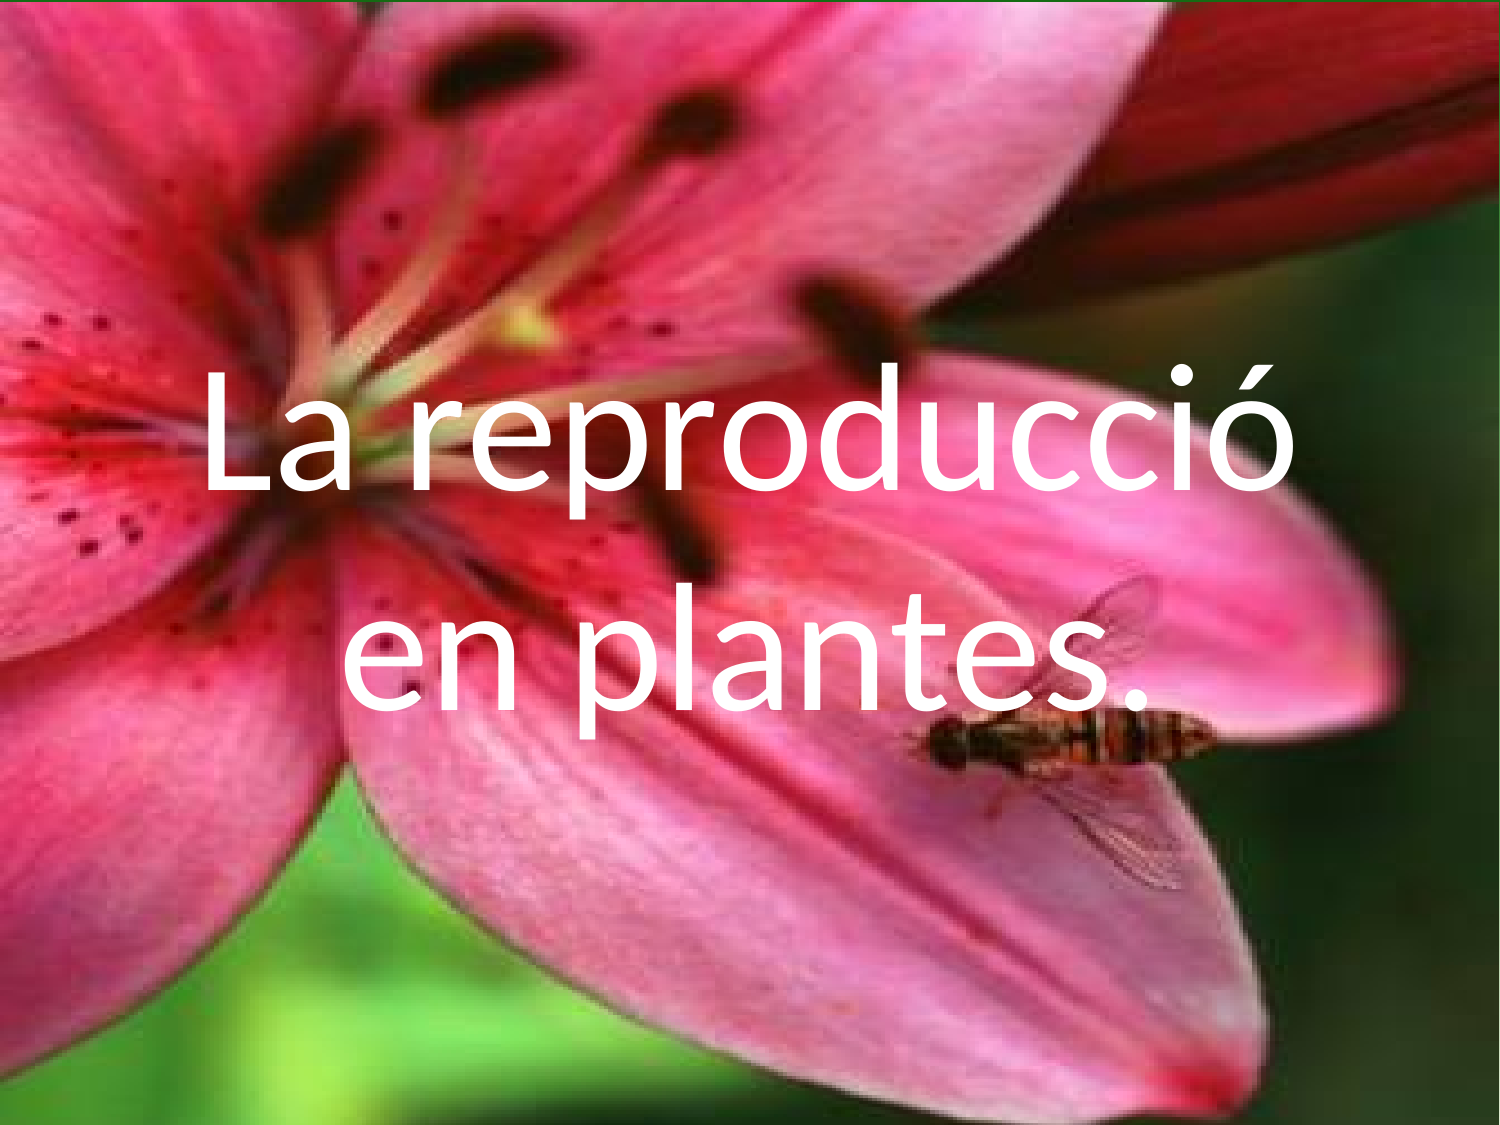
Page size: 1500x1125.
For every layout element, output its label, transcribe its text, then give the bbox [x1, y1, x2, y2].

picture [0, 2, 1499, 1125]
title La reproducció en plantes. [111, 299, 1387, 755]
